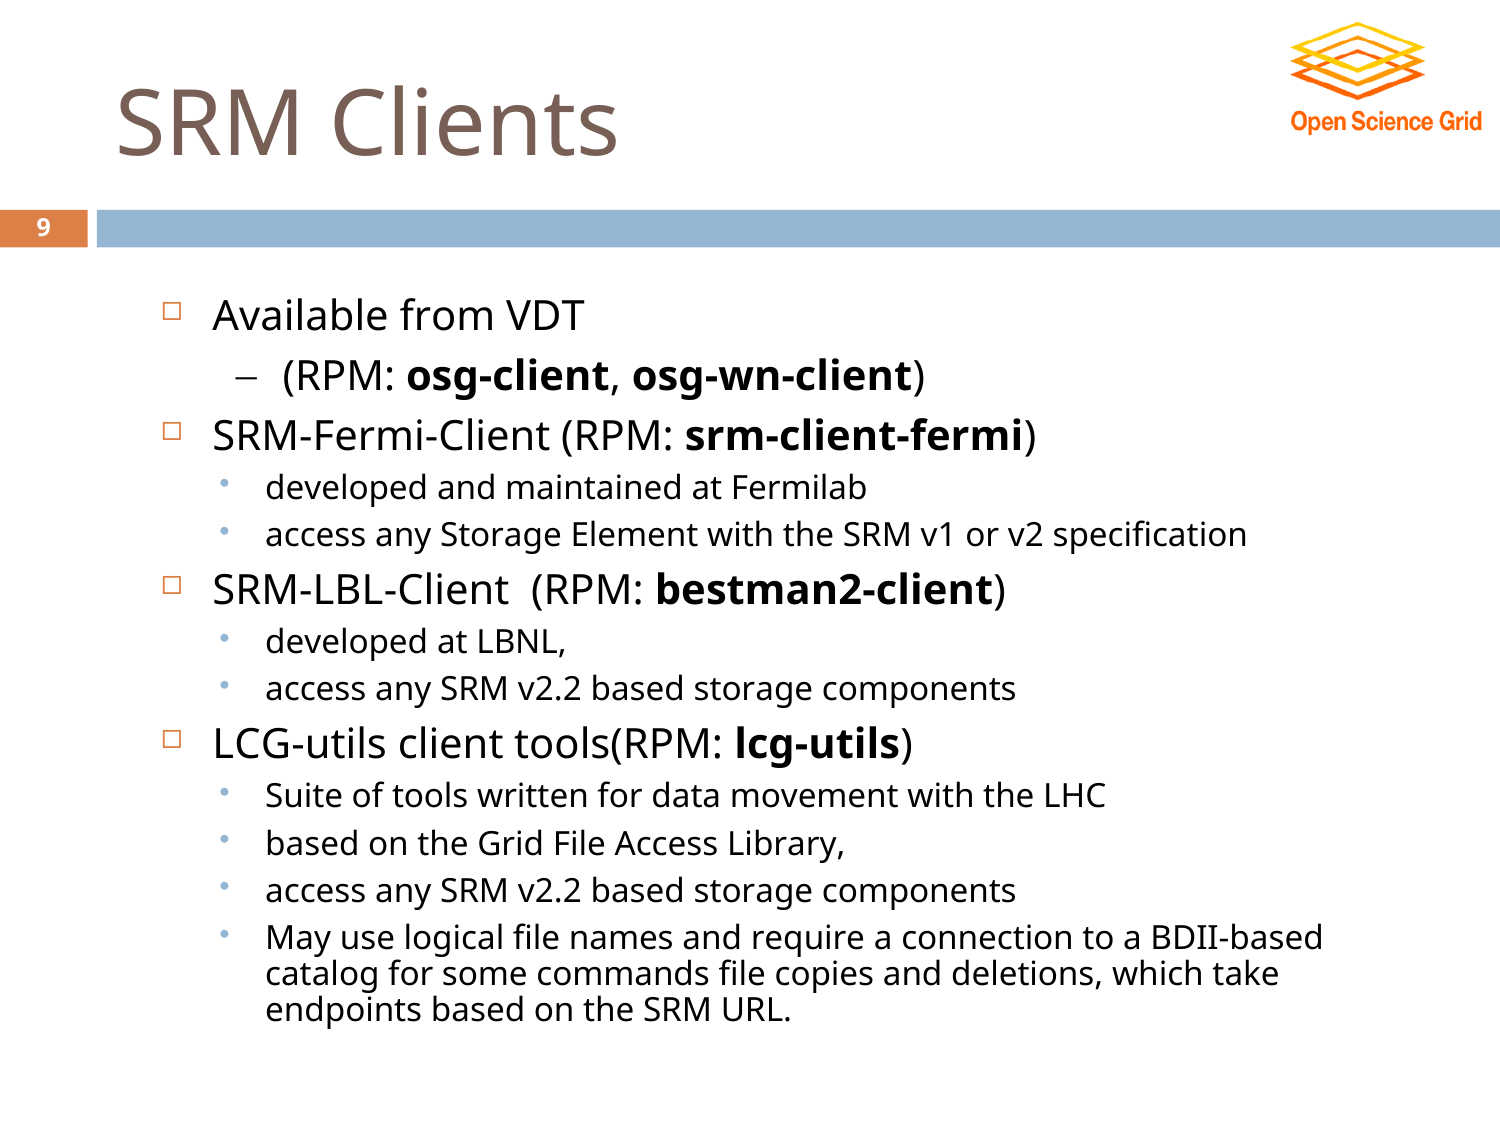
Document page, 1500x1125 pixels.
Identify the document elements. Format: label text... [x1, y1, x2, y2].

text_box <number> [0, 208, 88, 249]
text_box Available from VDT (RPM: osg-client, osg-wn-client) SRM-Fermi-Client (RPM: srm-client-fermi) developed and maintained at Fermilab access any Storage Element with the SRM v1 or v2 specification SRM-LBL-Client (RPM: bestman2-client) developed at LBNL, access any SRM v2.2 based storage components LCG-utils client tools(RPM: lcg-utils) Suite of tools written for data movement with the LHC based on the Grid File Access Library, access any SRM v2.2 based storage components May use logical file names and require a connection to a BDII-based catalog for some commands file copies and deletions, which take endpoints based on the SRM URL. [145, 287, 1355, 1026]
picture [1271, 0, 1500, 152]
text_box SRM Clients [100, 37, 1439, 201]
